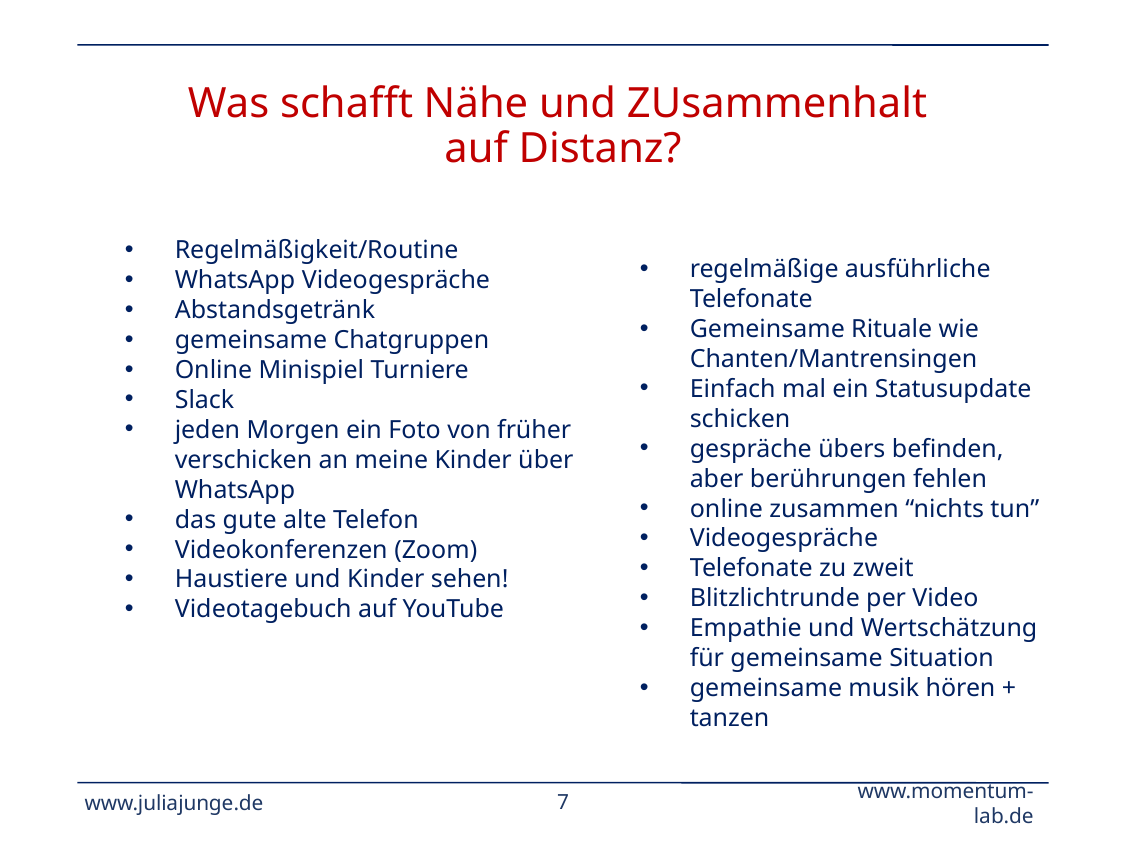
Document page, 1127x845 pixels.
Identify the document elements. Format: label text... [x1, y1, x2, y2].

title Was schafft Nähe und ZUsammenhalt auf Distanz? [77, 44, 1049, 209]
slide_number www.momentum-lab.de [795, 780, 1049, 825]
list Regelmäßigkeit/Routine WhatsApp Videogespräche Abstandsgetränk gemeinsame Chatgruppen Online Minispiel Turniere Slack jeden Morgen ein Foto von früher verschicken an meine Kinder über WhatsApp das gute alte Telefon Videokonferenzen (Zoom) Haustiere und Kinder sehen! Videotagebuch auf YouTube [84, 226, 609, 762]
list regelmäßige ausführliche Telefonate Gemeinsame Rituale wie Chanten/Mantrensingen Einfach mal ein Statusupdate schicken gespräche übers befinden, aber berührungen fehlen online zusammen “nichts tun” Videogespräche Telefonate zu zweit Blitzlichtrunde per Video Empathie und Wertschätzung für gemeinsame Situation gemeinsame musik hören + tanzen [599, 245, 1075, 762]
slide_number <number> [436, 780, 690, 825]
slide_number www.juliajunge.de [69, 780, 331, 825]
